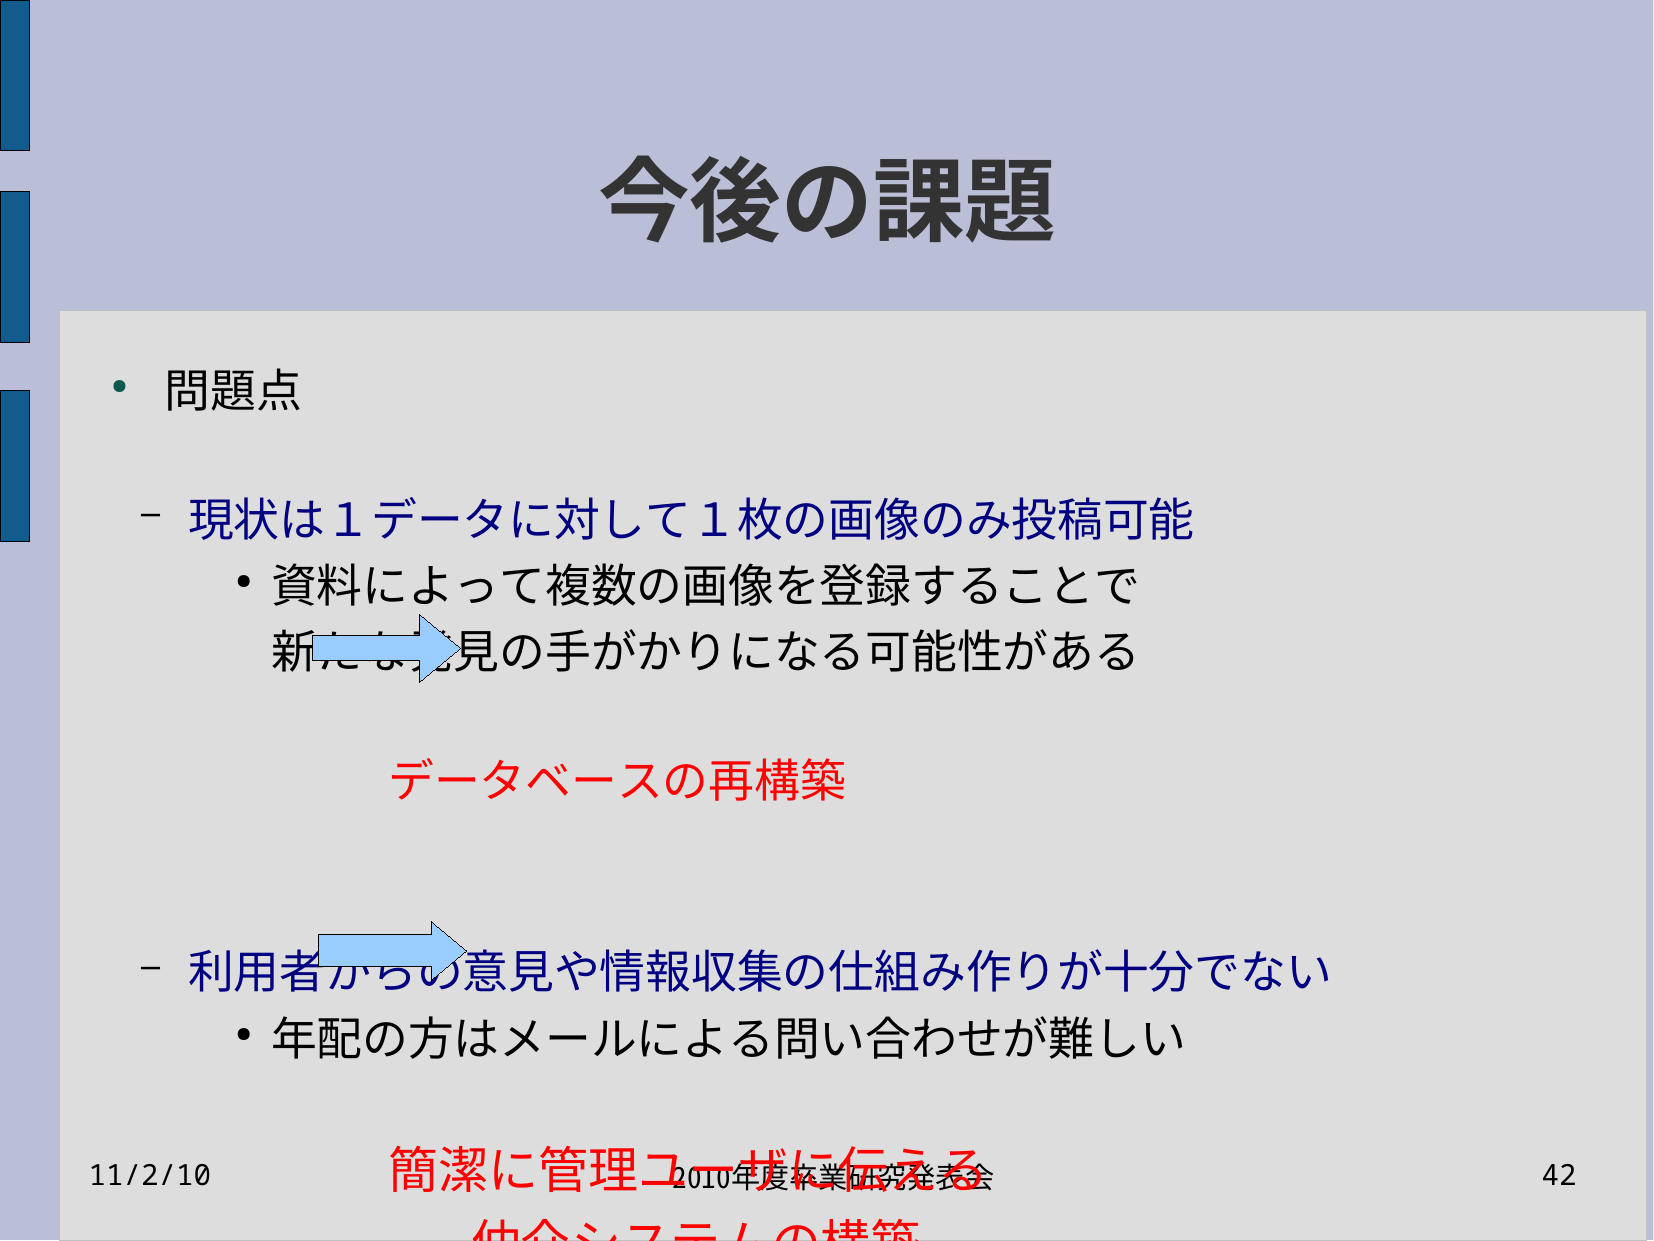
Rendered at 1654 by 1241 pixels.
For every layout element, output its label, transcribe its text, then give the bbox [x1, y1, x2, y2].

title 今後の課題 [121, 91, 1534, 299]
text_box [312, 614, 461, 683]
text_box [318, 921, 467, 981]
list 問題点 現状は１データに対して１枚の画像のみ投稿可能 資料によって複数の画像を登録することで 新たな発見の手がかりになる可能性がある データベースの再構築 利用者からの意見や情報収集の仕組み作りが十分でない 年配の方はメールによる問い合わせが難しい 簡潔に管理ユーザに伝える 仲介システムの構築 [93, 354, 1506, 1136]
